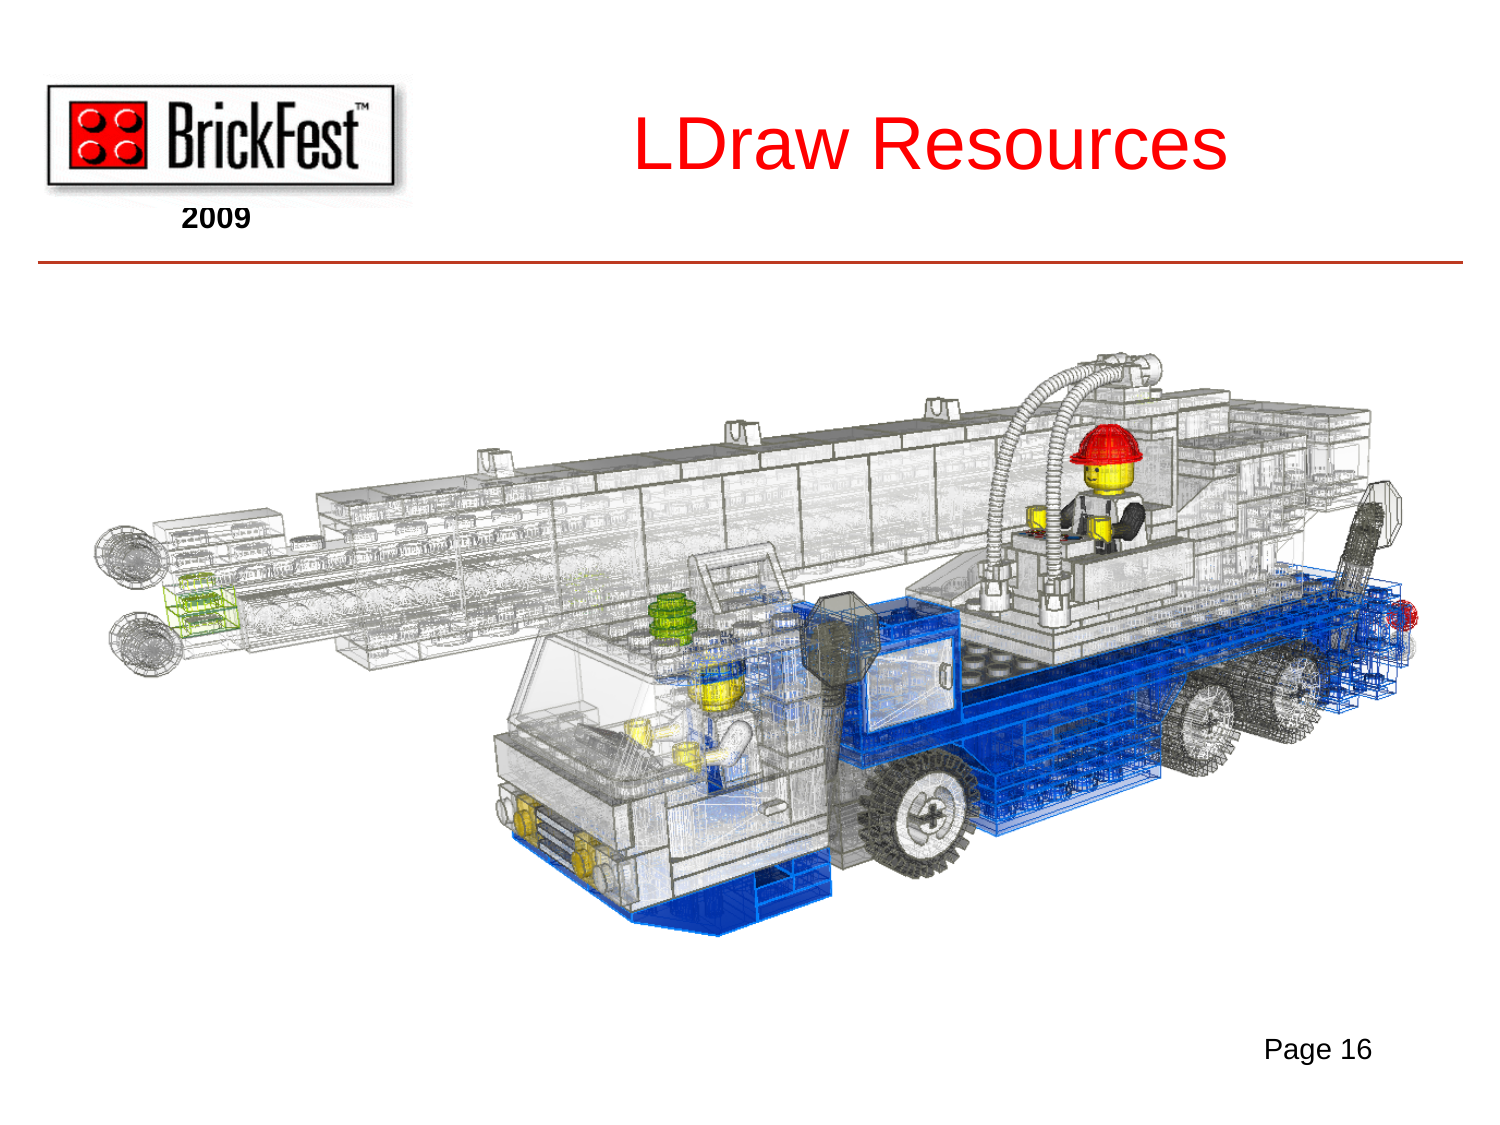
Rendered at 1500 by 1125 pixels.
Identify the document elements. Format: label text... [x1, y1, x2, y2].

chart [75, 340, 1450, 947]
picture [35, 74, 412, 208]
title LDraw Resources [412, 49, 1450, 238]
